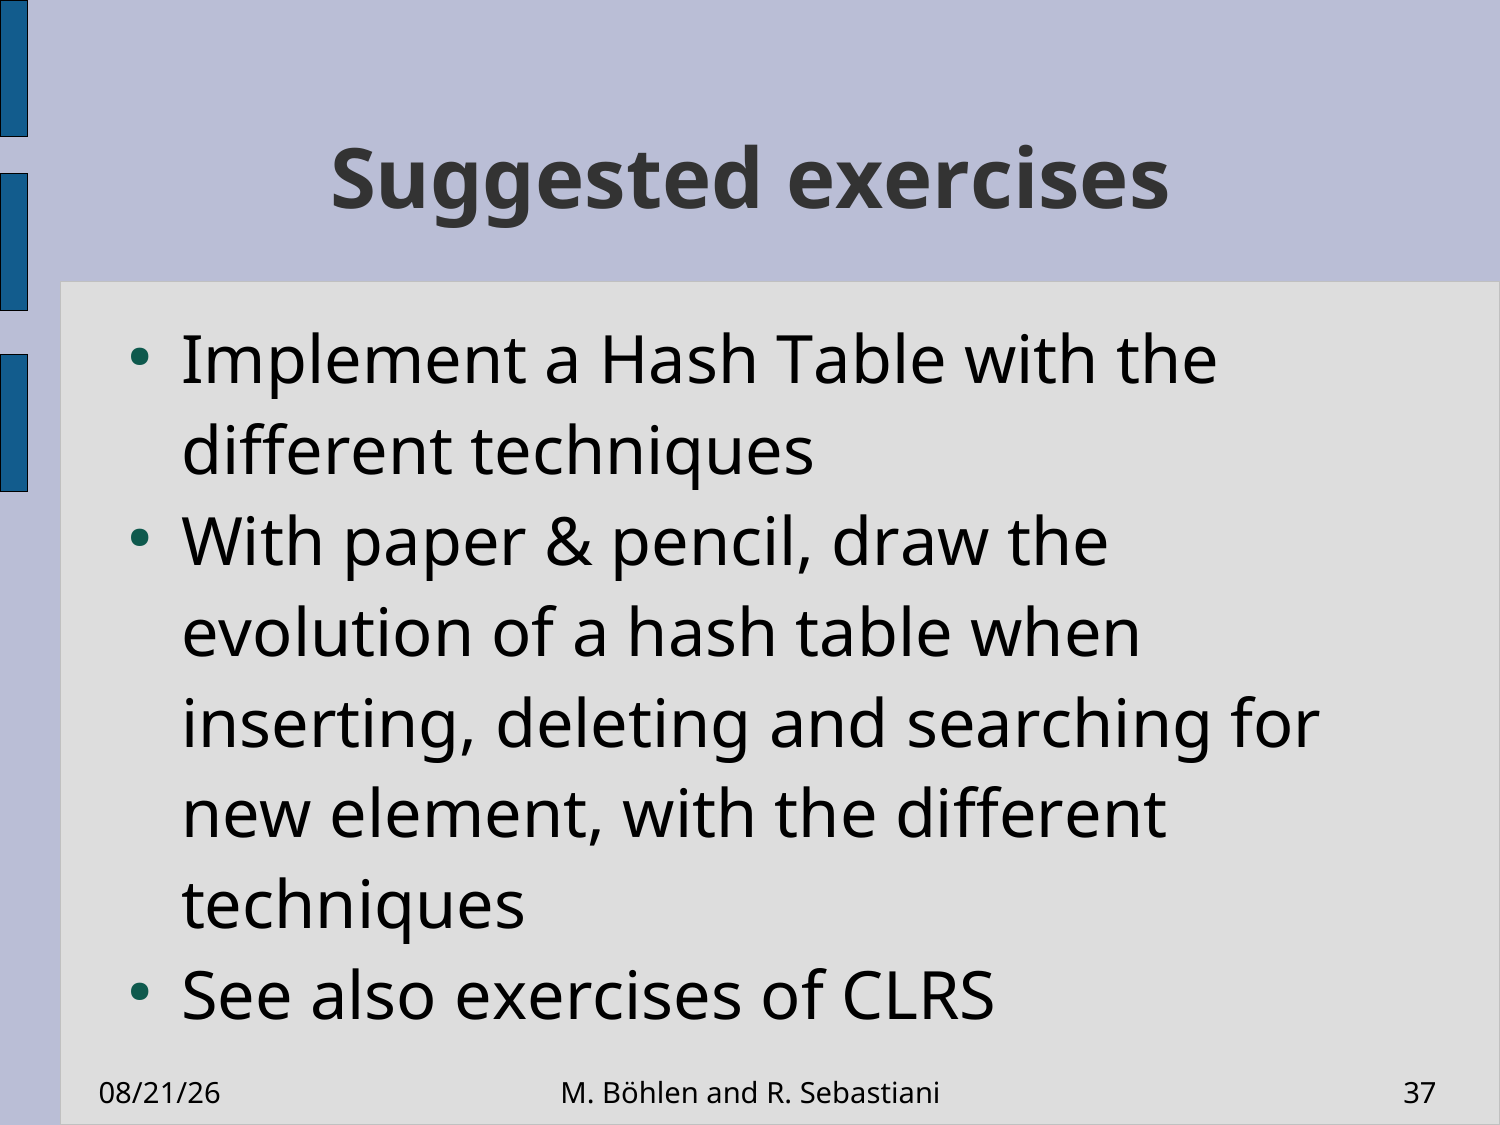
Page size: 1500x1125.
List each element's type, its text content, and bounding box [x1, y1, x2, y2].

list Implement a Hash Table with the different techniques With paper & pencil, draw the evolution of a hash table when inserting, deleting and searching for new element, with the different techniques See also exercises of CLRS [110, 312, 1392, 1125]
title Suggested exercises [110, 82, 1392, 271]
